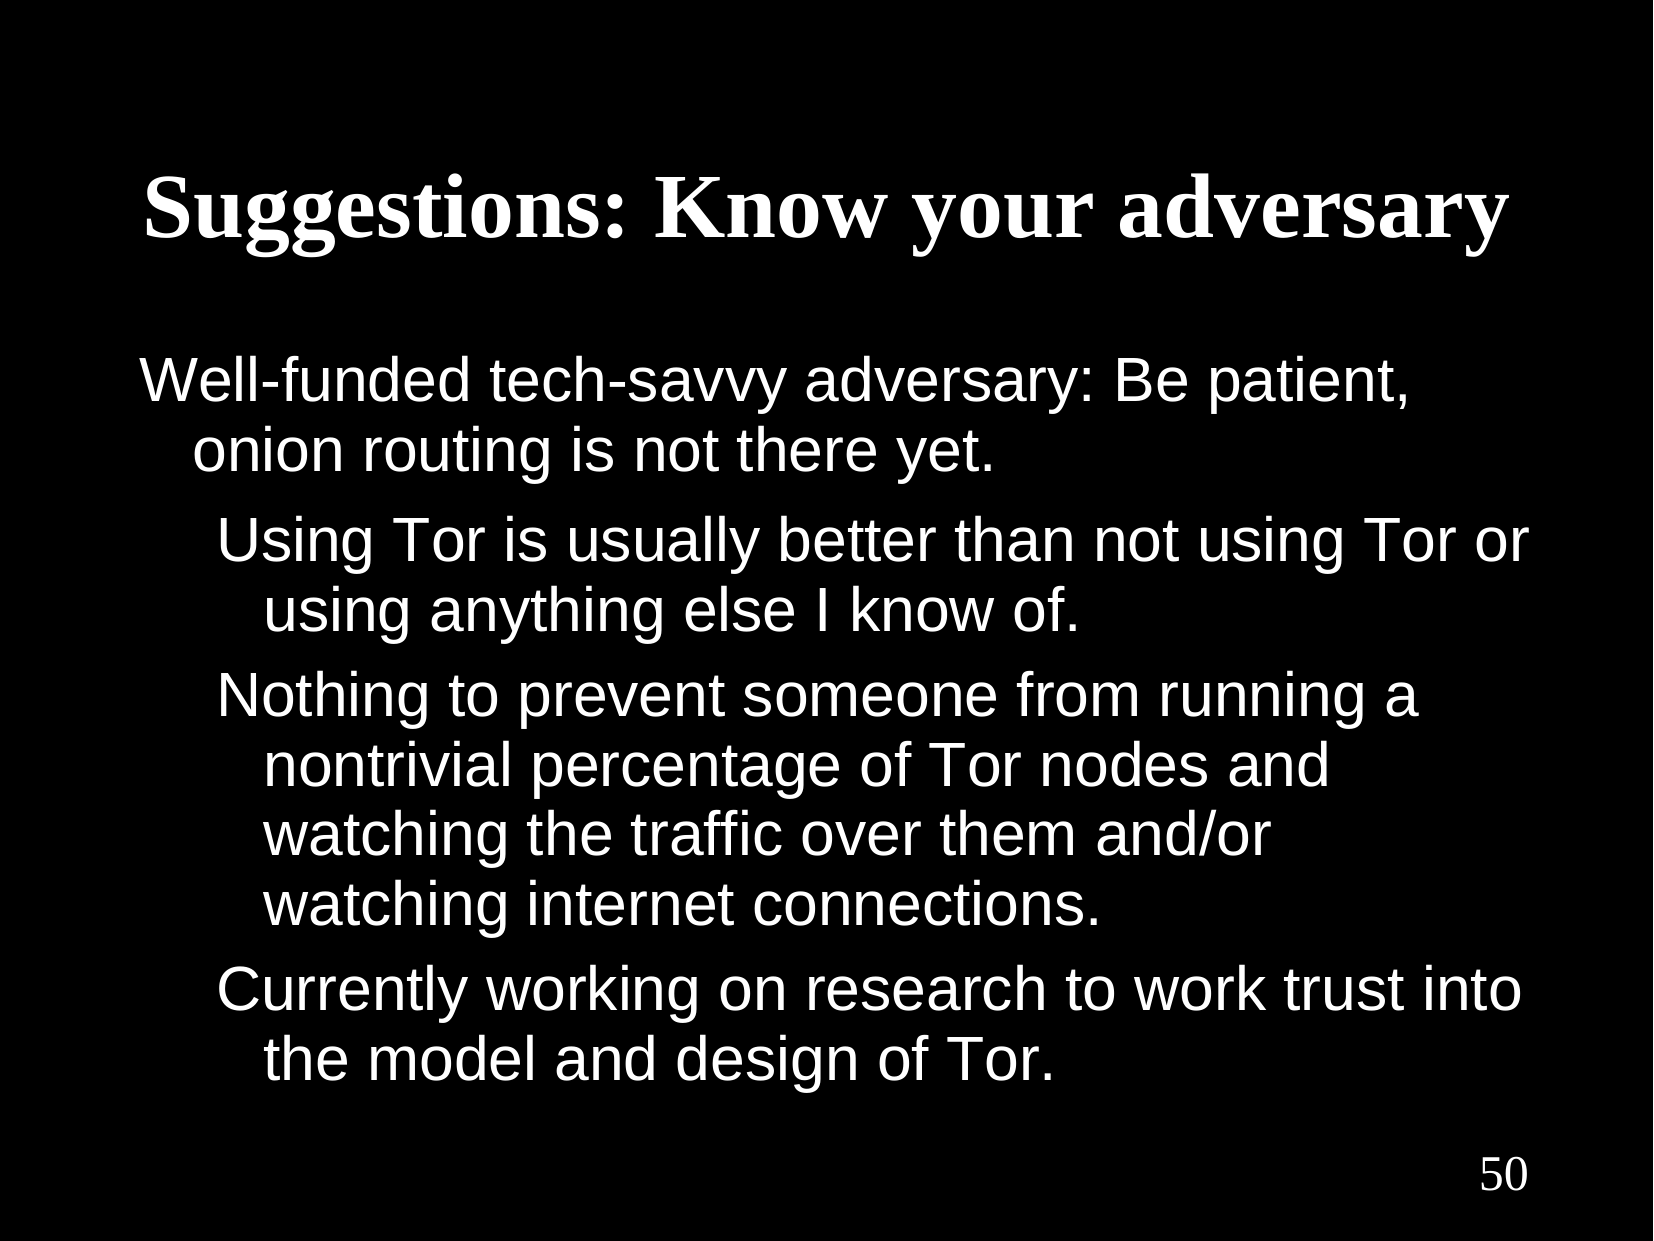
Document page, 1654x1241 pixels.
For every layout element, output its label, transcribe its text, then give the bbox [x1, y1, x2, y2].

list Well-funded tech-savvy adversary: Be patient, onion routing is not there yet. Using Tor is usually better than not using Tor or using anything else I know of. Nothing to prevent someone from running a nontrivial percentage of Tor nodes and watching the traffic over them and/or watching internet connections. Currently working on research to work trust into the model and design of Tor. [121, 344, 1534, 1127]
title Suggestions: Know your adversary [121, 102, 1534, 311]
